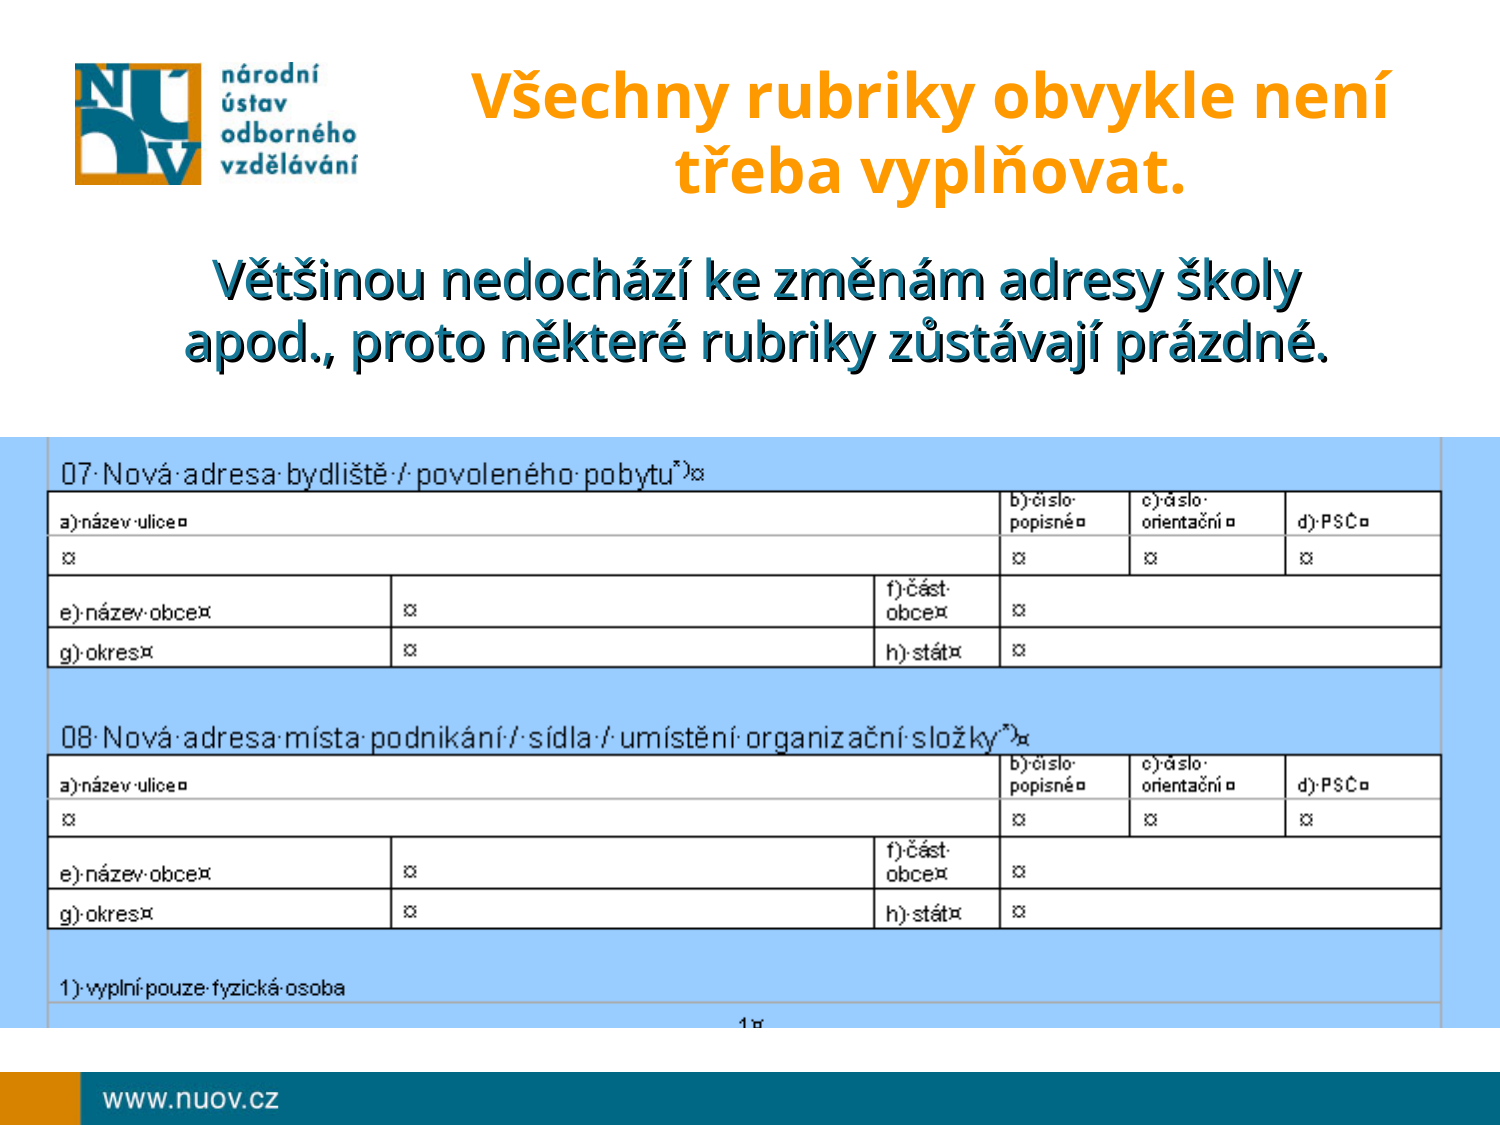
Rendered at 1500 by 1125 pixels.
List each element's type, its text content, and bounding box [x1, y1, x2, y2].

picture [0, 437, 1500, 1028]
title Všechny rubriky obvykle není třeba vyplňovat. [387, 48, 1475, 214]
text_box Většinou nedochází ke změnám adresy školy apod., proto některé rubriky zůstávají prázdné. [50, 237, 1463, 378]
text_box [0, 1072, 1500, 1125]
text_box [75, 62, 358, 185]
